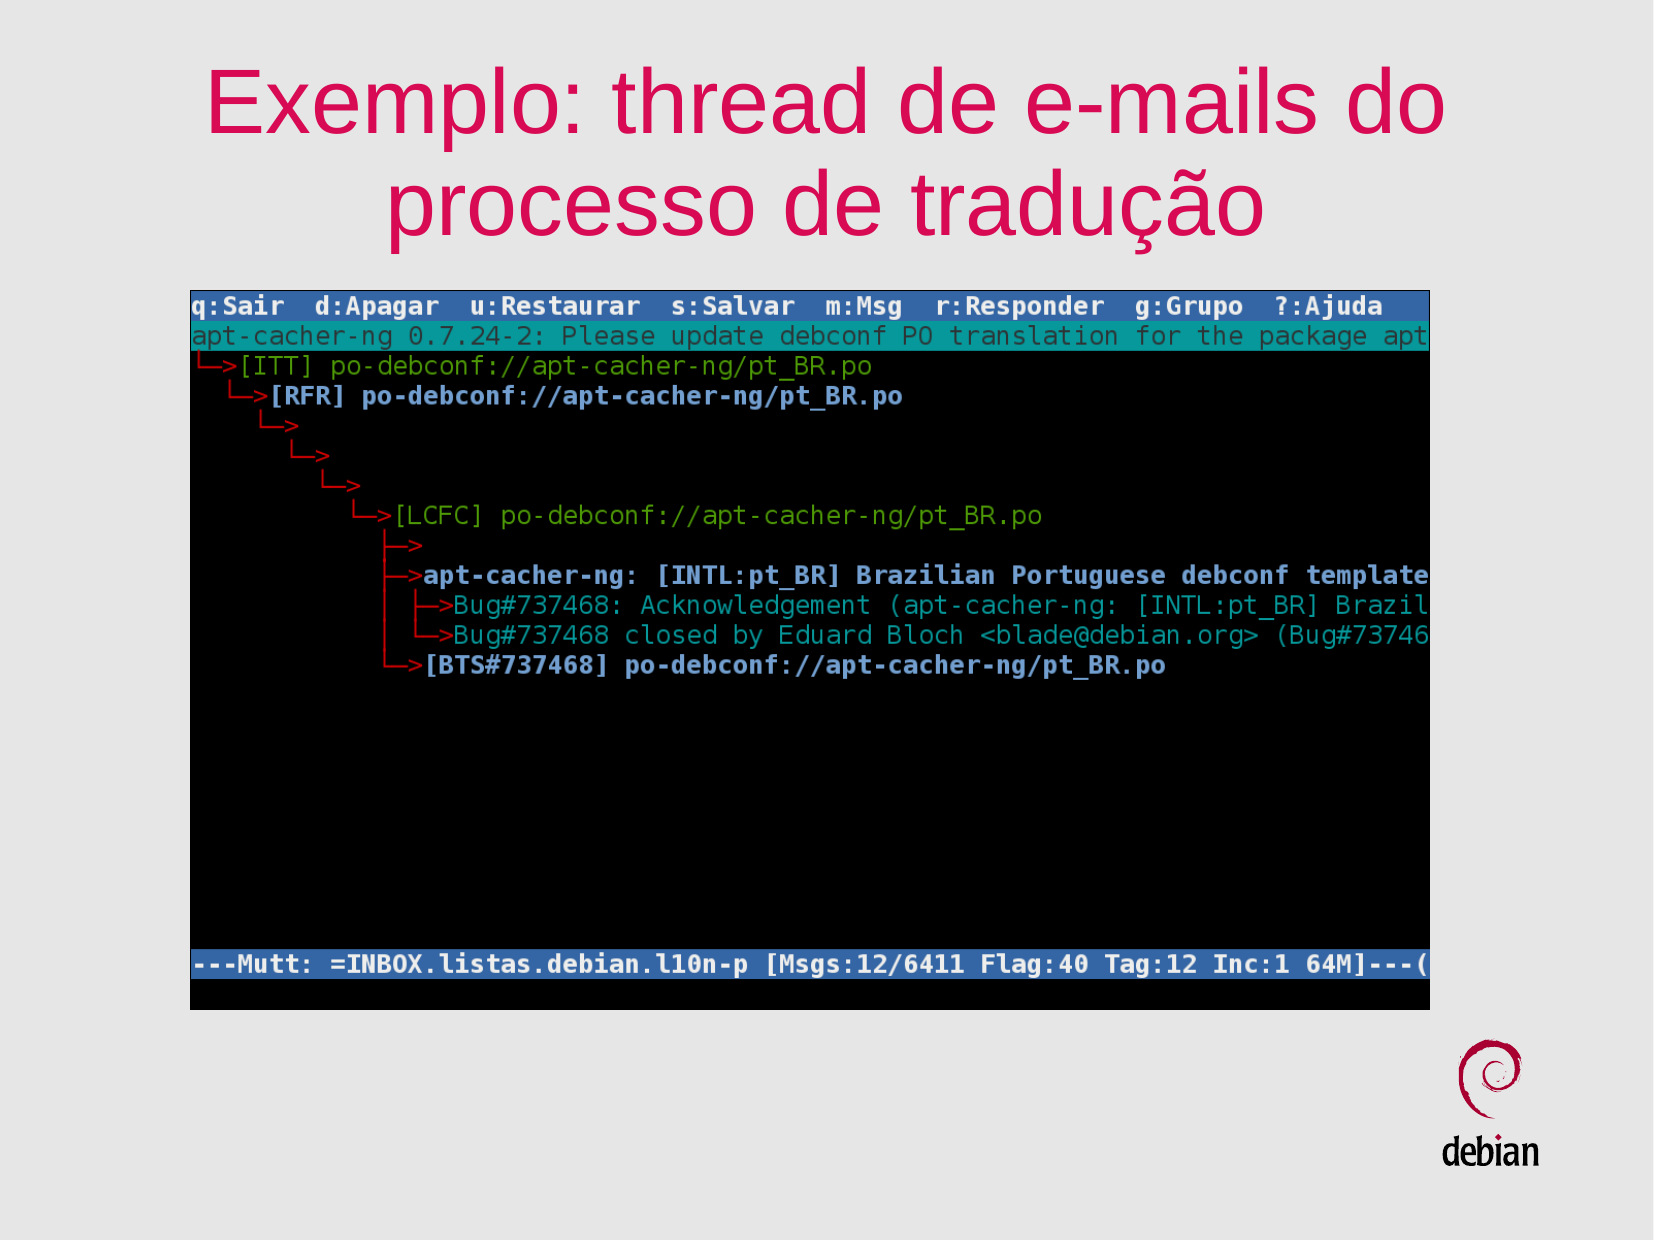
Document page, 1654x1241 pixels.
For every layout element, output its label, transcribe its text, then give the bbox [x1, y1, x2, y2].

picture [190, 290, 1430, 1010]
title Exemplo: thread de e-mails do processo de tradução [82, 49, 1571, 257]
